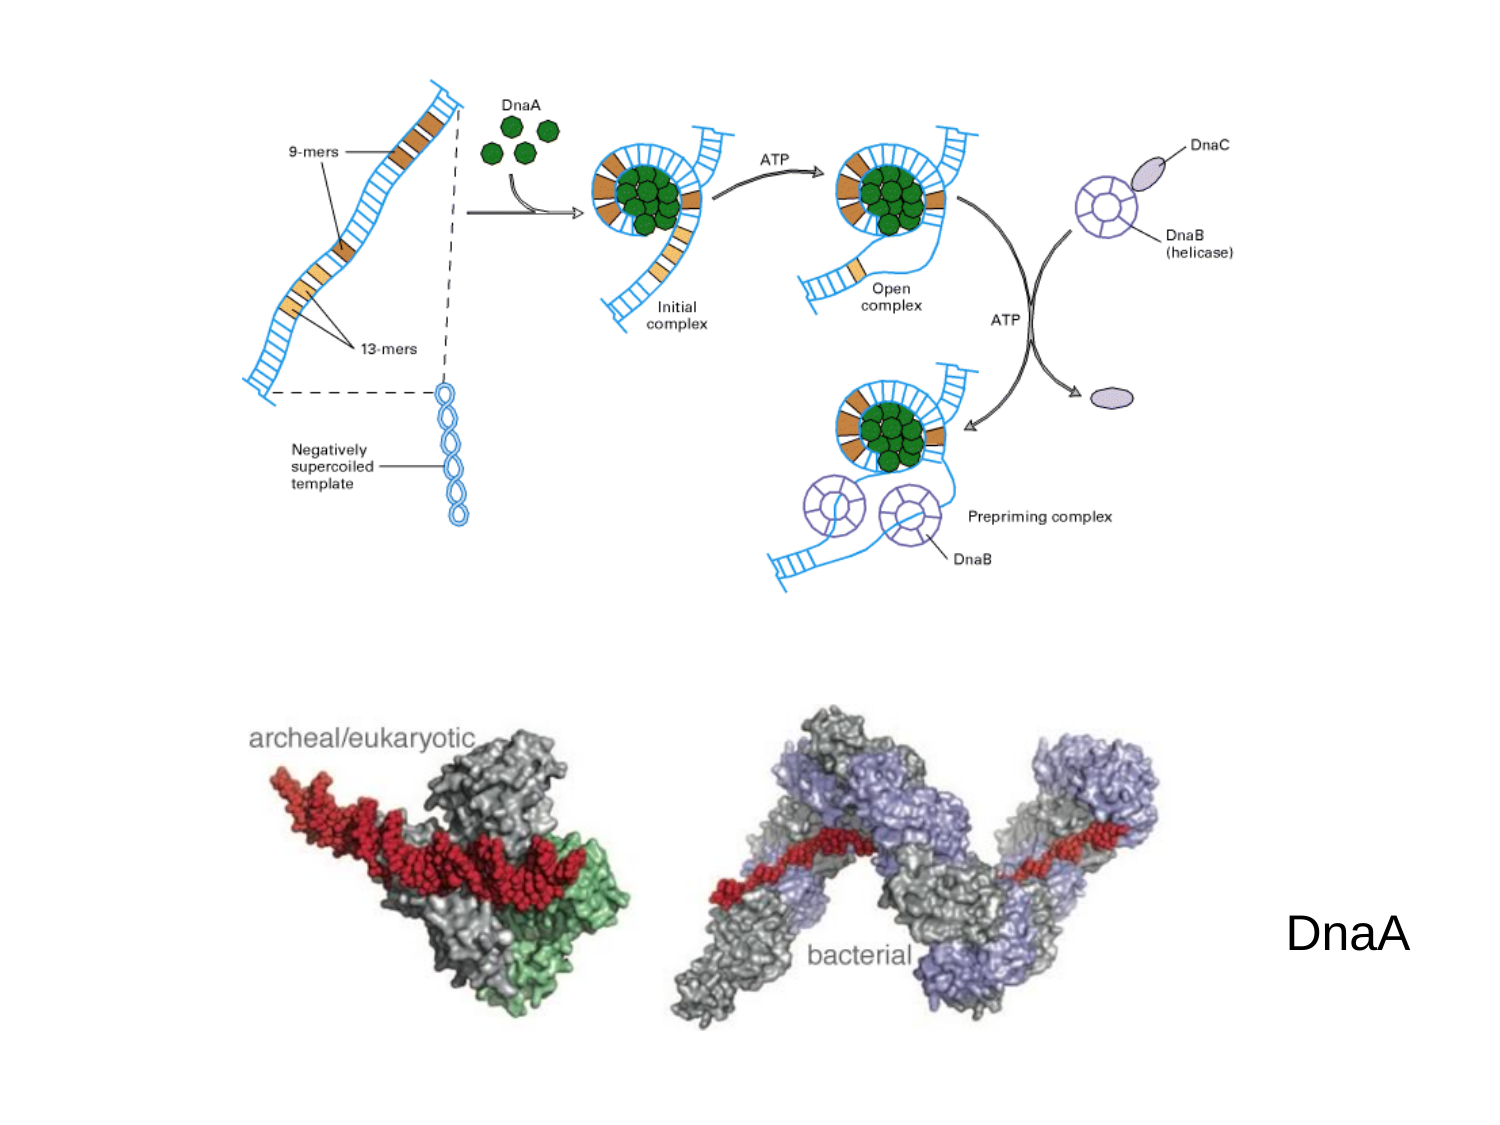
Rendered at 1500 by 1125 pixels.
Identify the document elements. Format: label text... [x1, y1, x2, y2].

text_box DnaA [1270, 893, 1426, 969]
picture [236, 704, 1175, 1031]
picture [242, 78, 1235, 594]
